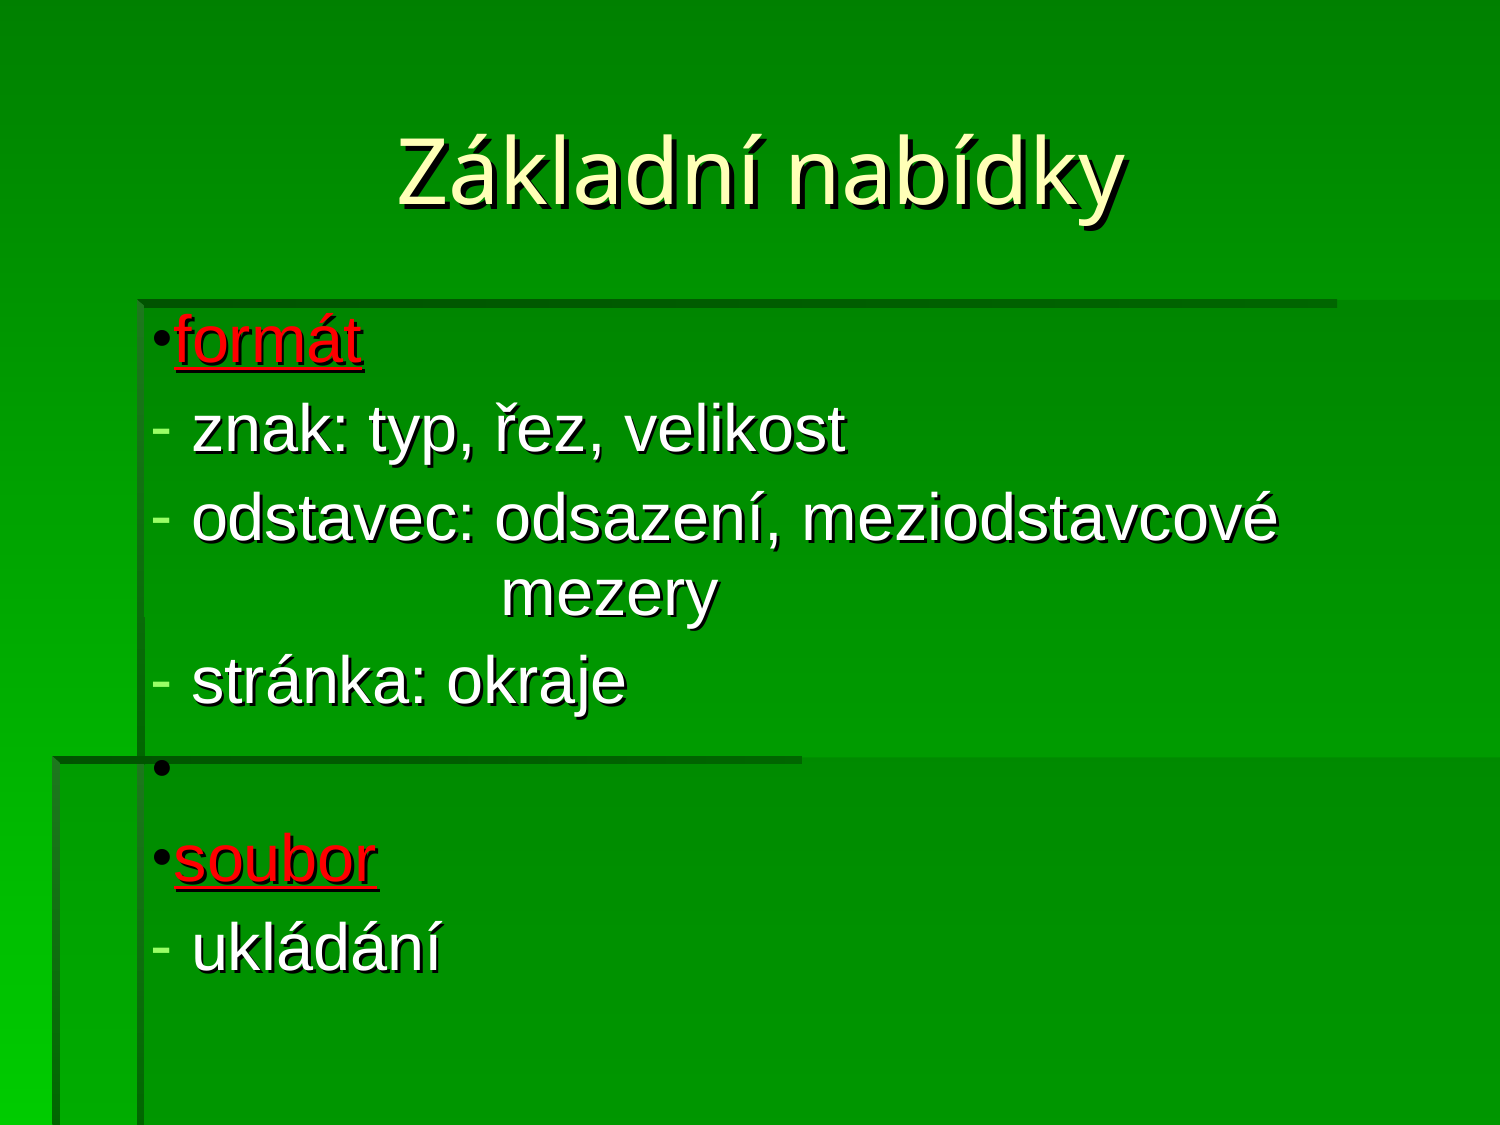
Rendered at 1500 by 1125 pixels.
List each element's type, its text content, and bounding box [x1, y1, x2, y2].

title Základní nabídky [73, 40, 1449, 276]
list formát znak: typ, řez, velikost odstavec: odsazení, meziodstavcové mezery stránka: okraje soubor ukládání [135, 290, 1450, 1035]
